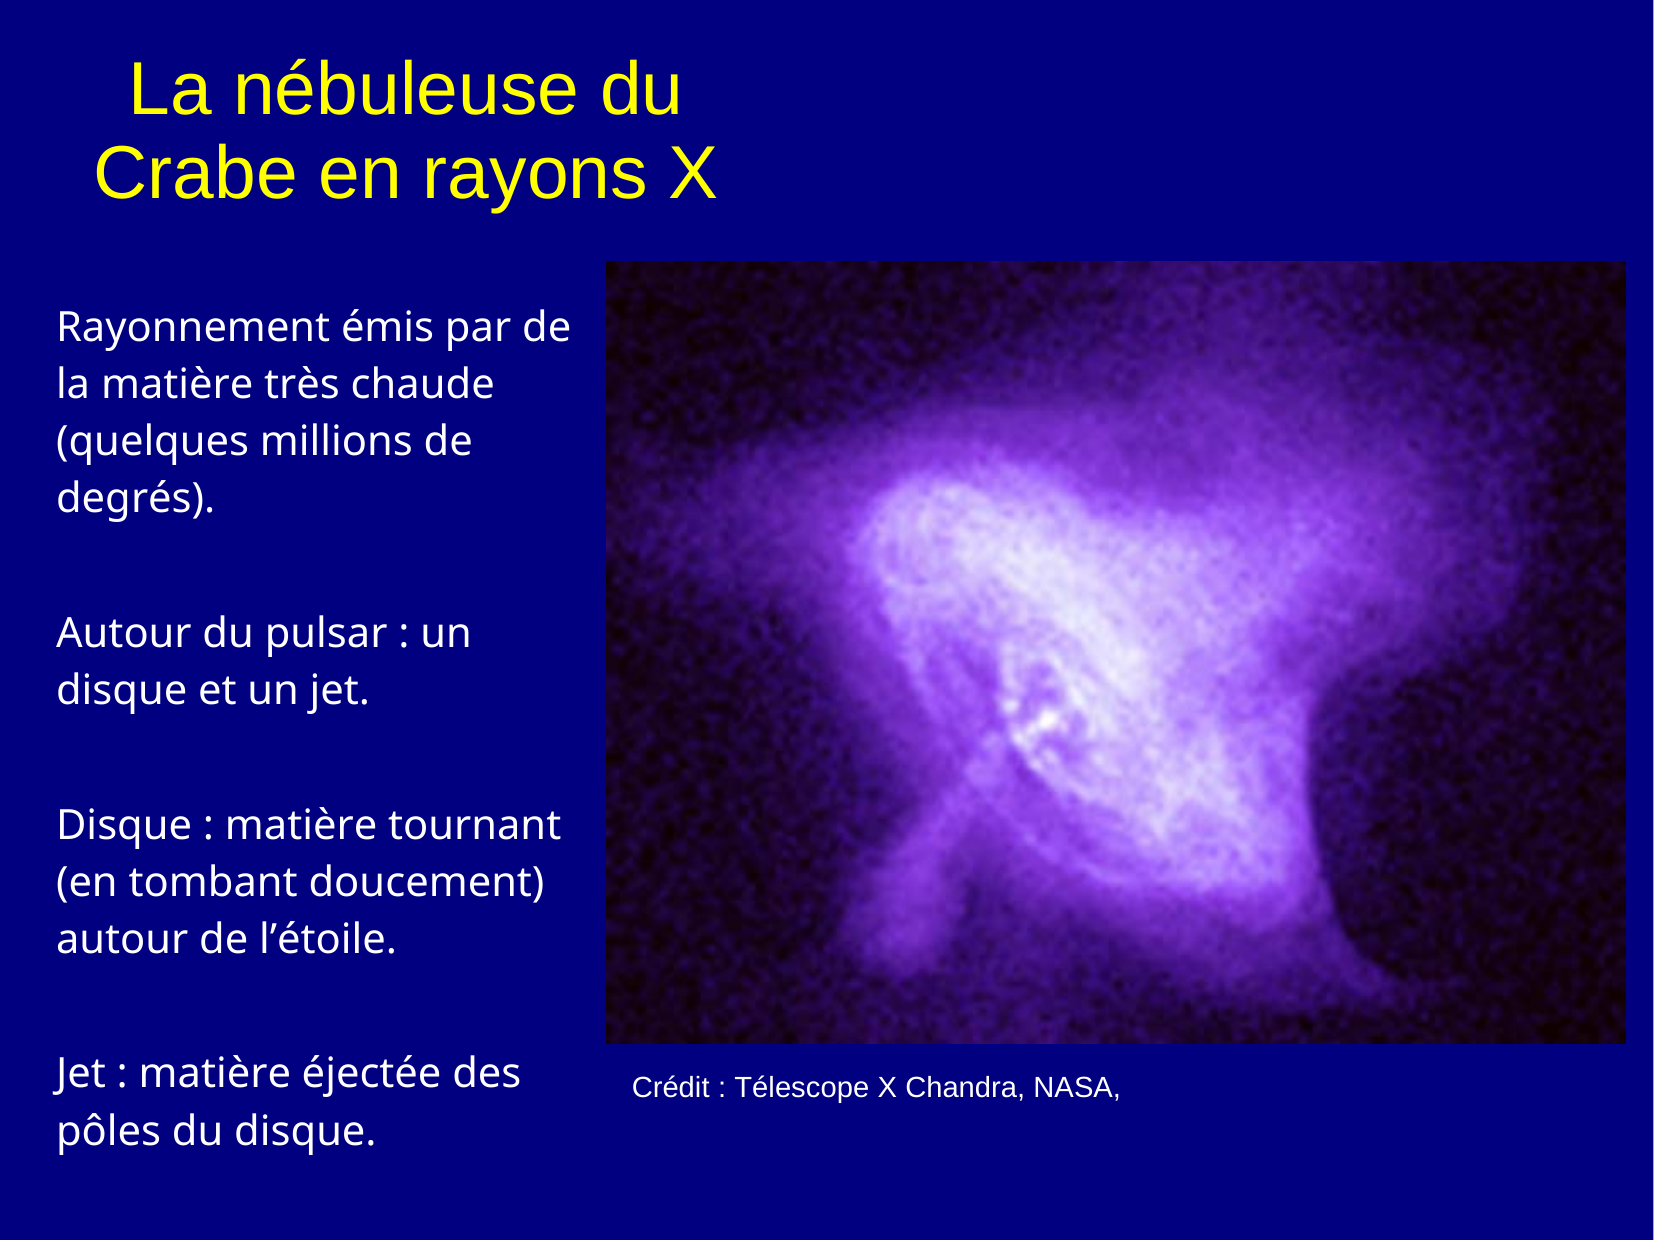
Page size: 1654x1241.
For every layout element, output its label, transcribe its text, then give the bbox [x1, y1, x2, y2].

title La nébuleuse du Crabe en rayons X [41, 23, 772, 239]
text_box Crédit : Télescope X Chandra, NASA, [617, 1062, 1146, 1112]
picture [606, 261, 1626, 1044]
subtitle Rayonnement émis par de la matière très chaude (quelques millions de degrés). Autour du pulsar : un disque et un jet. Disque : matière tournant (en tombant doucement) autour de l’étoile. Jet : matière éjectée des pôles du disque. [41, 289, 607, 1203]
